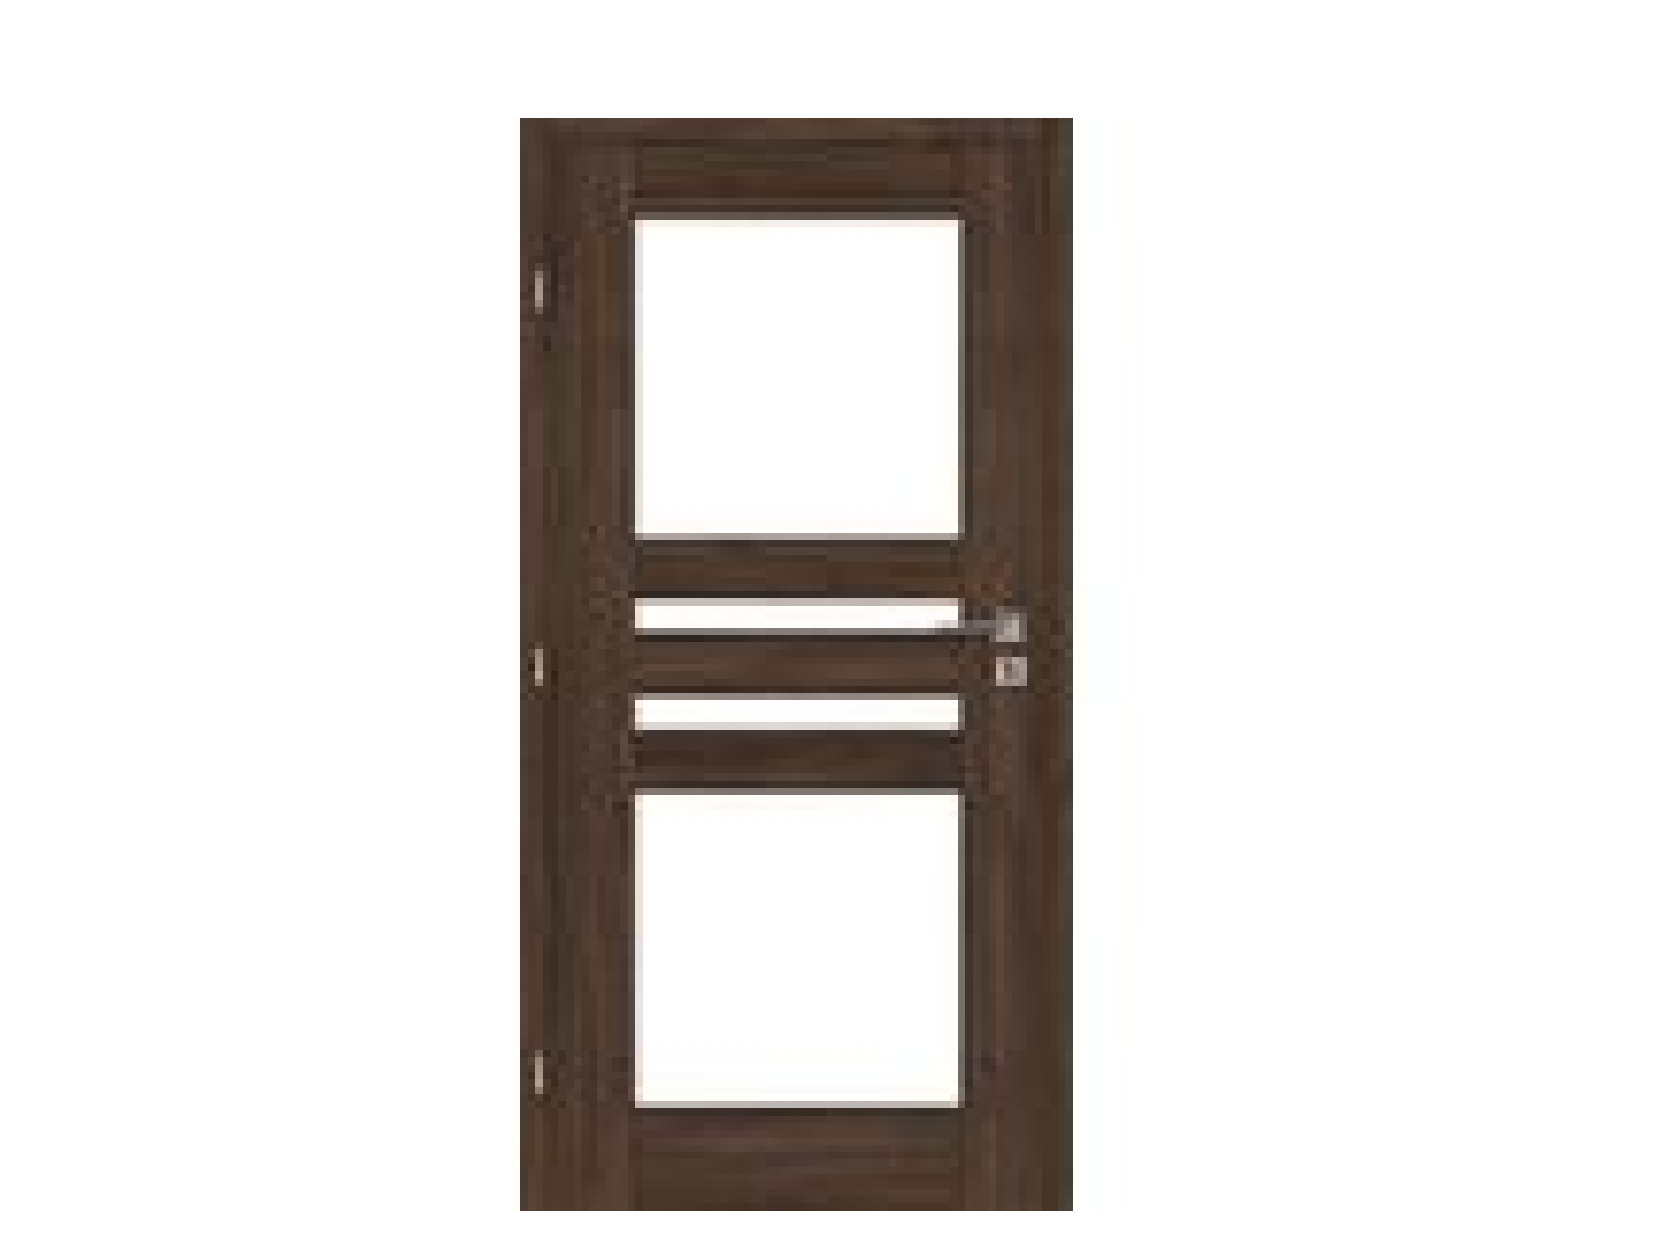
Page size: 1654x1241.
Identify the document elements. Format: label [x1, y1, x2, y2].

picture [29, 118, 1565, 1211]
